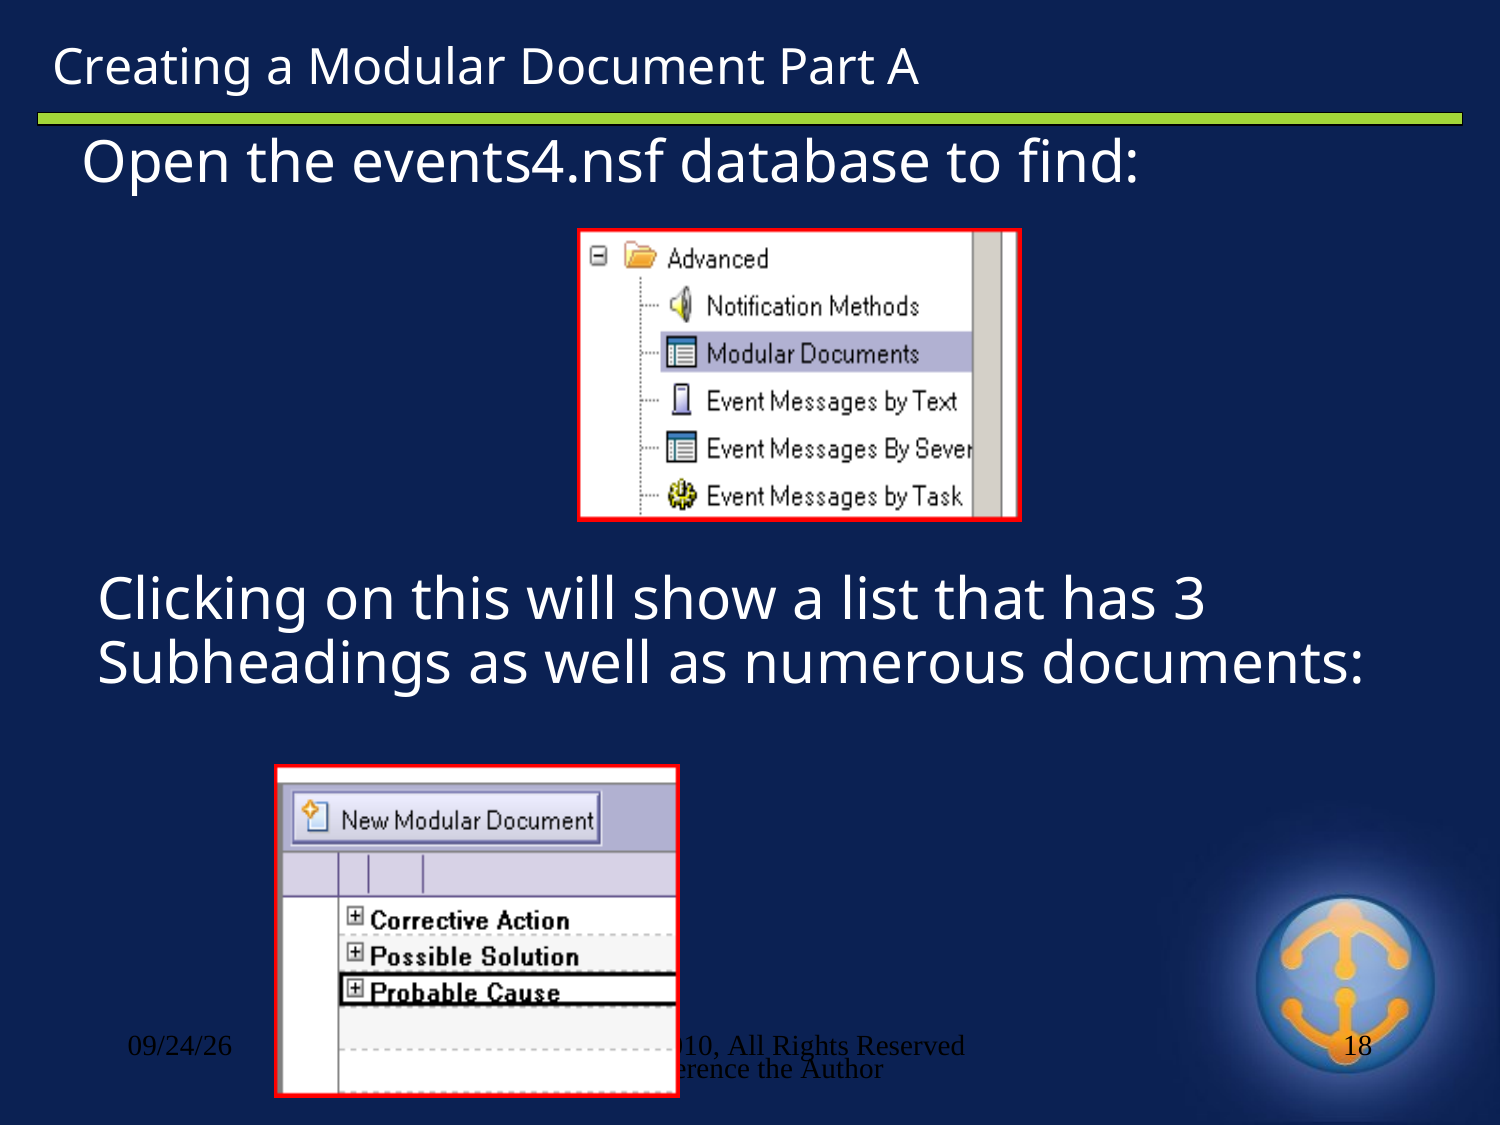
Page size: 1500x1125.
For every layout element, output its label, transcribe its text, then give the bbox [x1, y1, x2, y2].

text_box Clicking on this will show a list that has 3 Subheadings as well as numerous documents: [97, 593, 1456, 757]
text_box [37, 112, 1463, 126]
picture [0, 0, 1500, 1125]
text_box Creating a Modular Document Part A [37, 24, 1363, 96]
text_box Open the events4.nsf database to find: [81, 156, 1332, 200]
